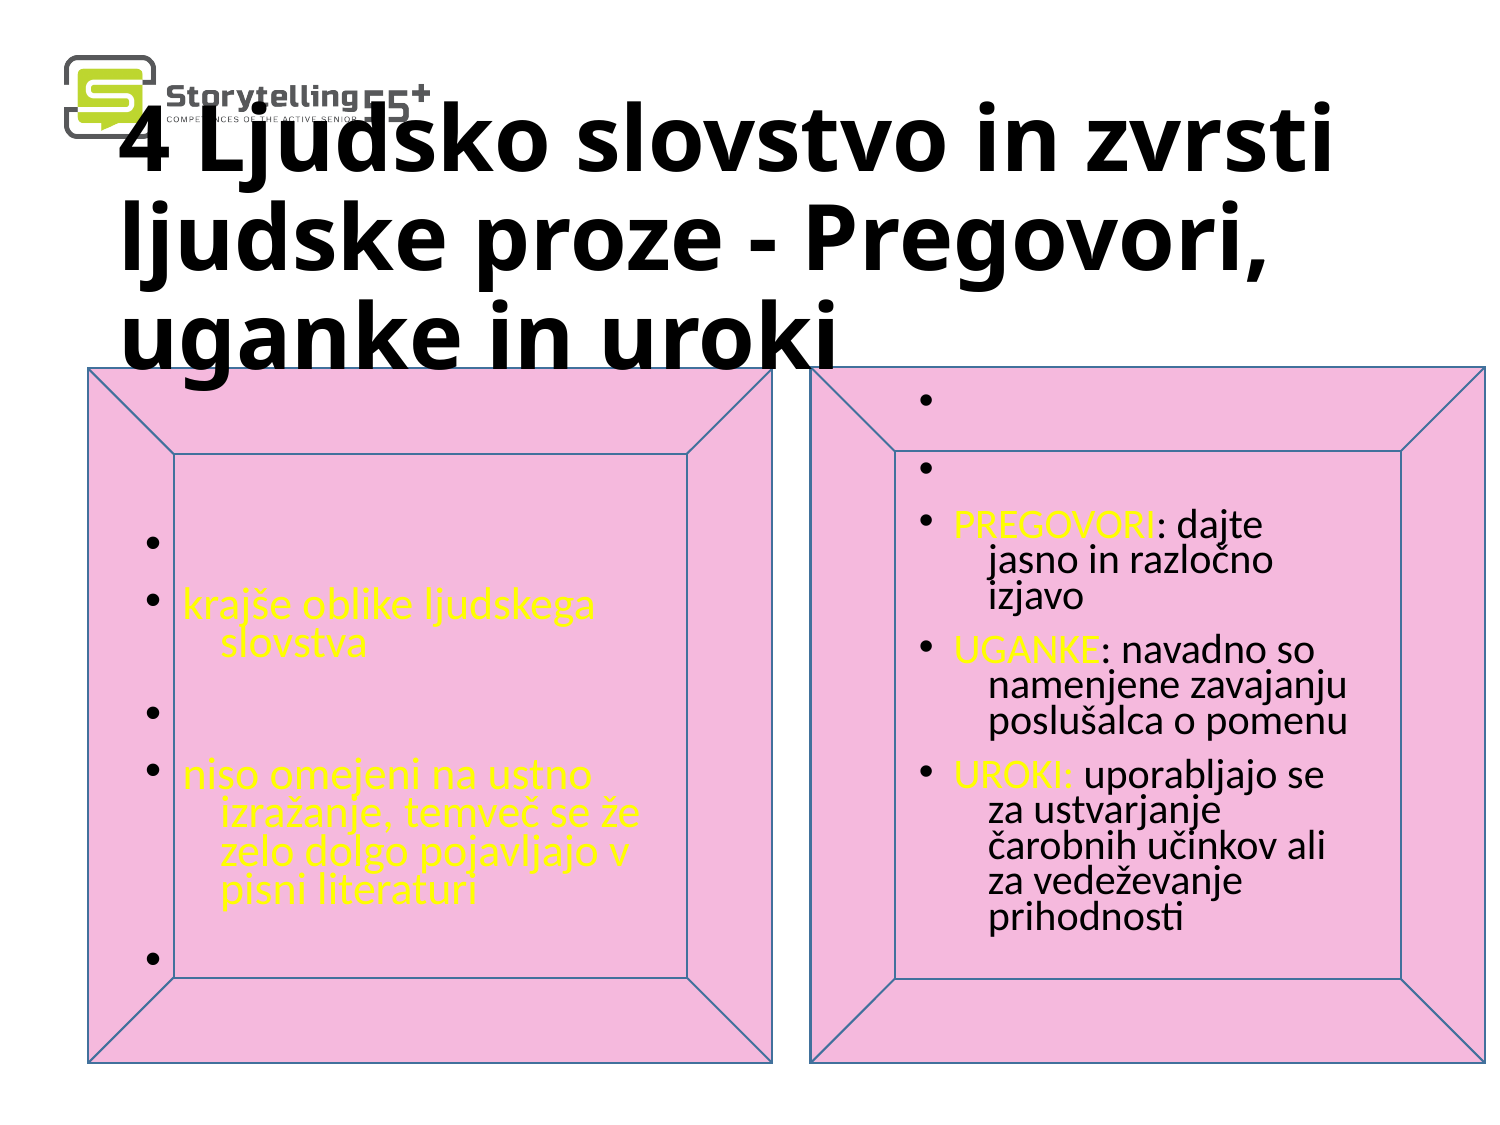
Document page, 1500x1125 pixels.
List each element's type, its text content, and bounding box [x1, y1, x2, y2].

list PREGOVORI: dajte jasno in razločno izjavo UGANKE: navadno so namenjene zavajanju poslušalca o pomenu UROKI: uporabljajo se za ustvarjanje čarobnih učinkov ali za vedeževanje prihodnosti [903, 367, 1373, 975]
text_box [810, 367, 1486, 1064]
text_box [88, 368, 773, 1064]
list krajše oblike ljudskega slovstva niso omejeni na ustno izražanje, temveč se že zelo dolgo pojavljajo v pisni literaturi [130, 433, 731, 1079]
title 4 Ljudsko slovstvo in zvrsti ljudske proze - Pregovori, uganke in uroki [103, 59, 1397, 423]
picture [64, 55, 430, 139]
